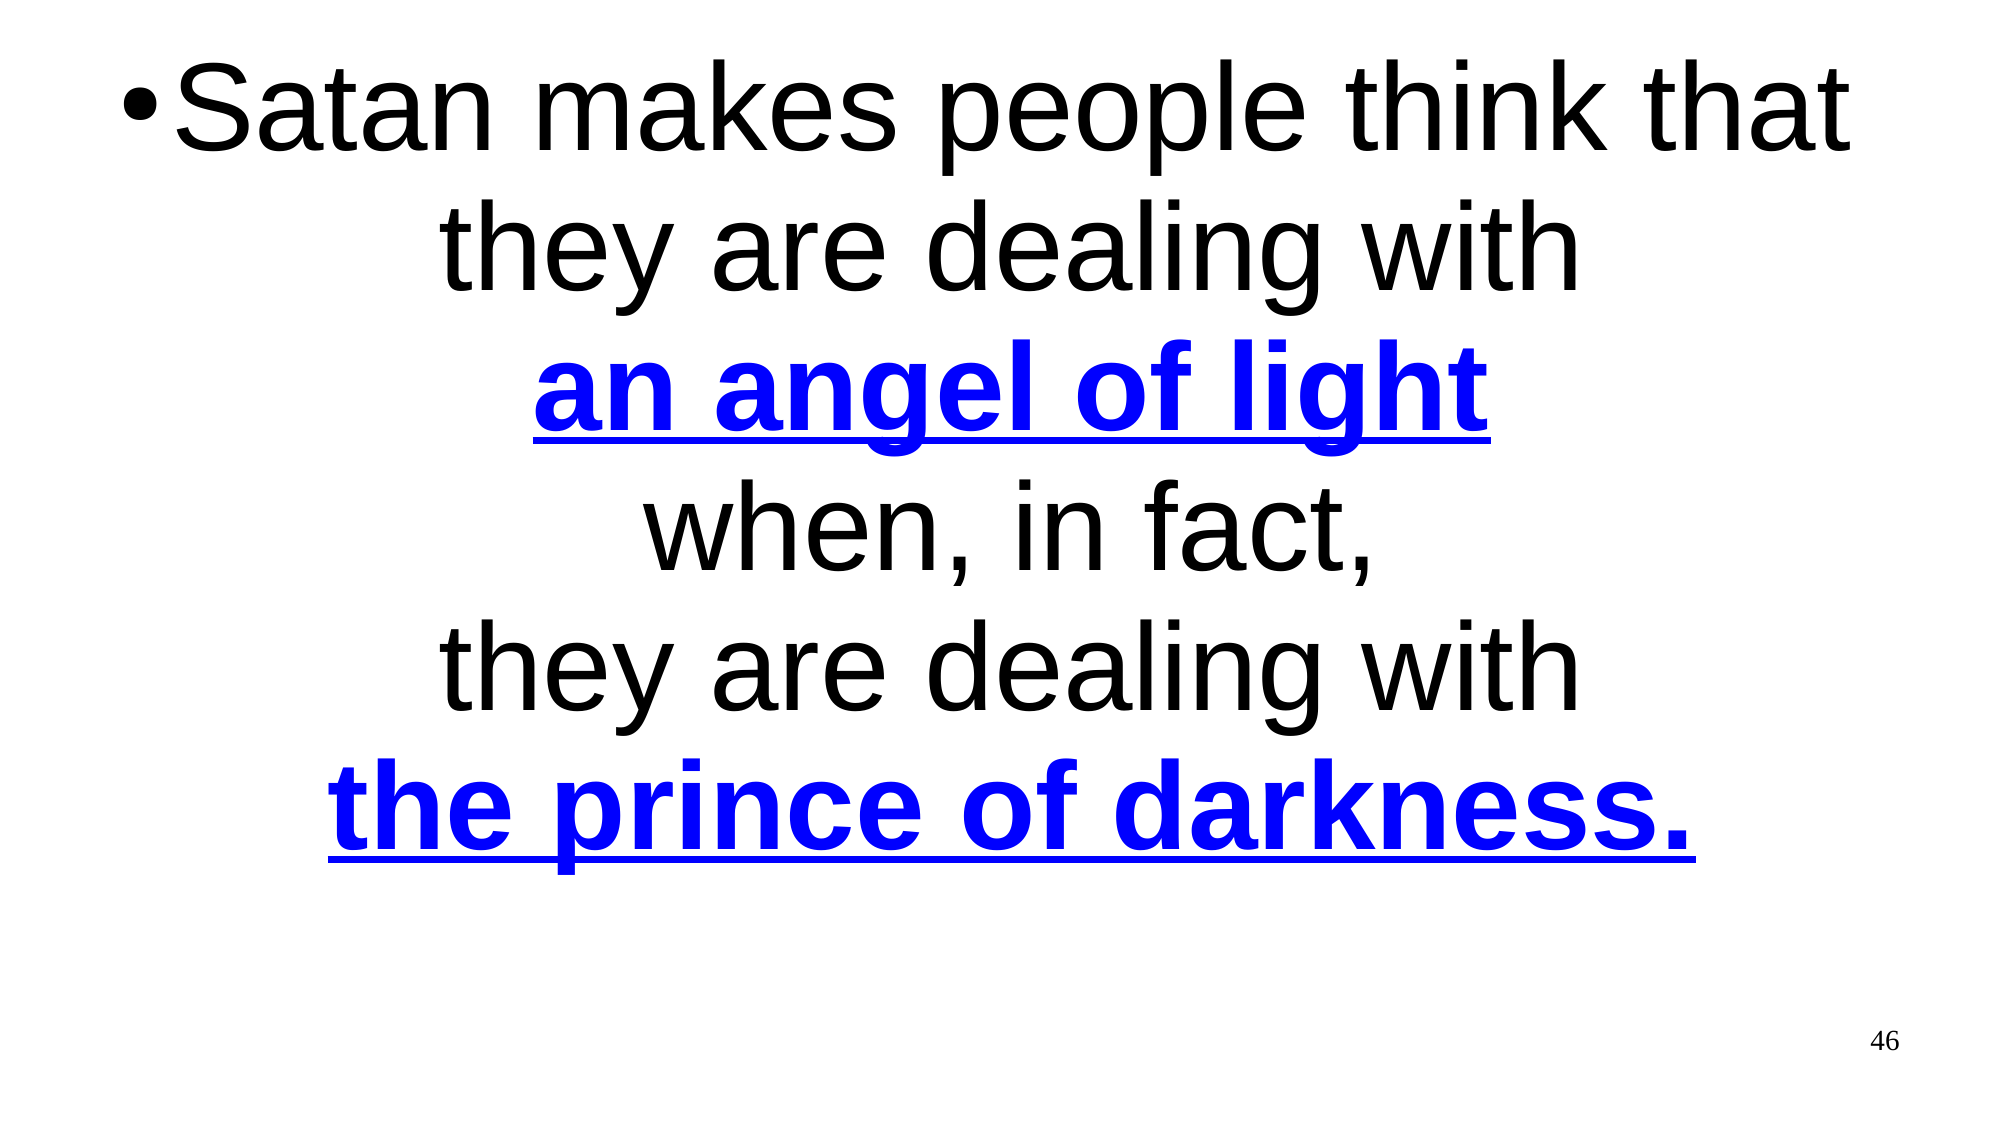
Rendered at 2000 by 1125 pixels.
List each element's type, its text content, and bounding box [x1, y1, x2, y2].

list Satan makes people think that they are dealing with an angel of light when, in fact, they are dealing with the prince of darkness. [37, 37, 1951, 1088]
